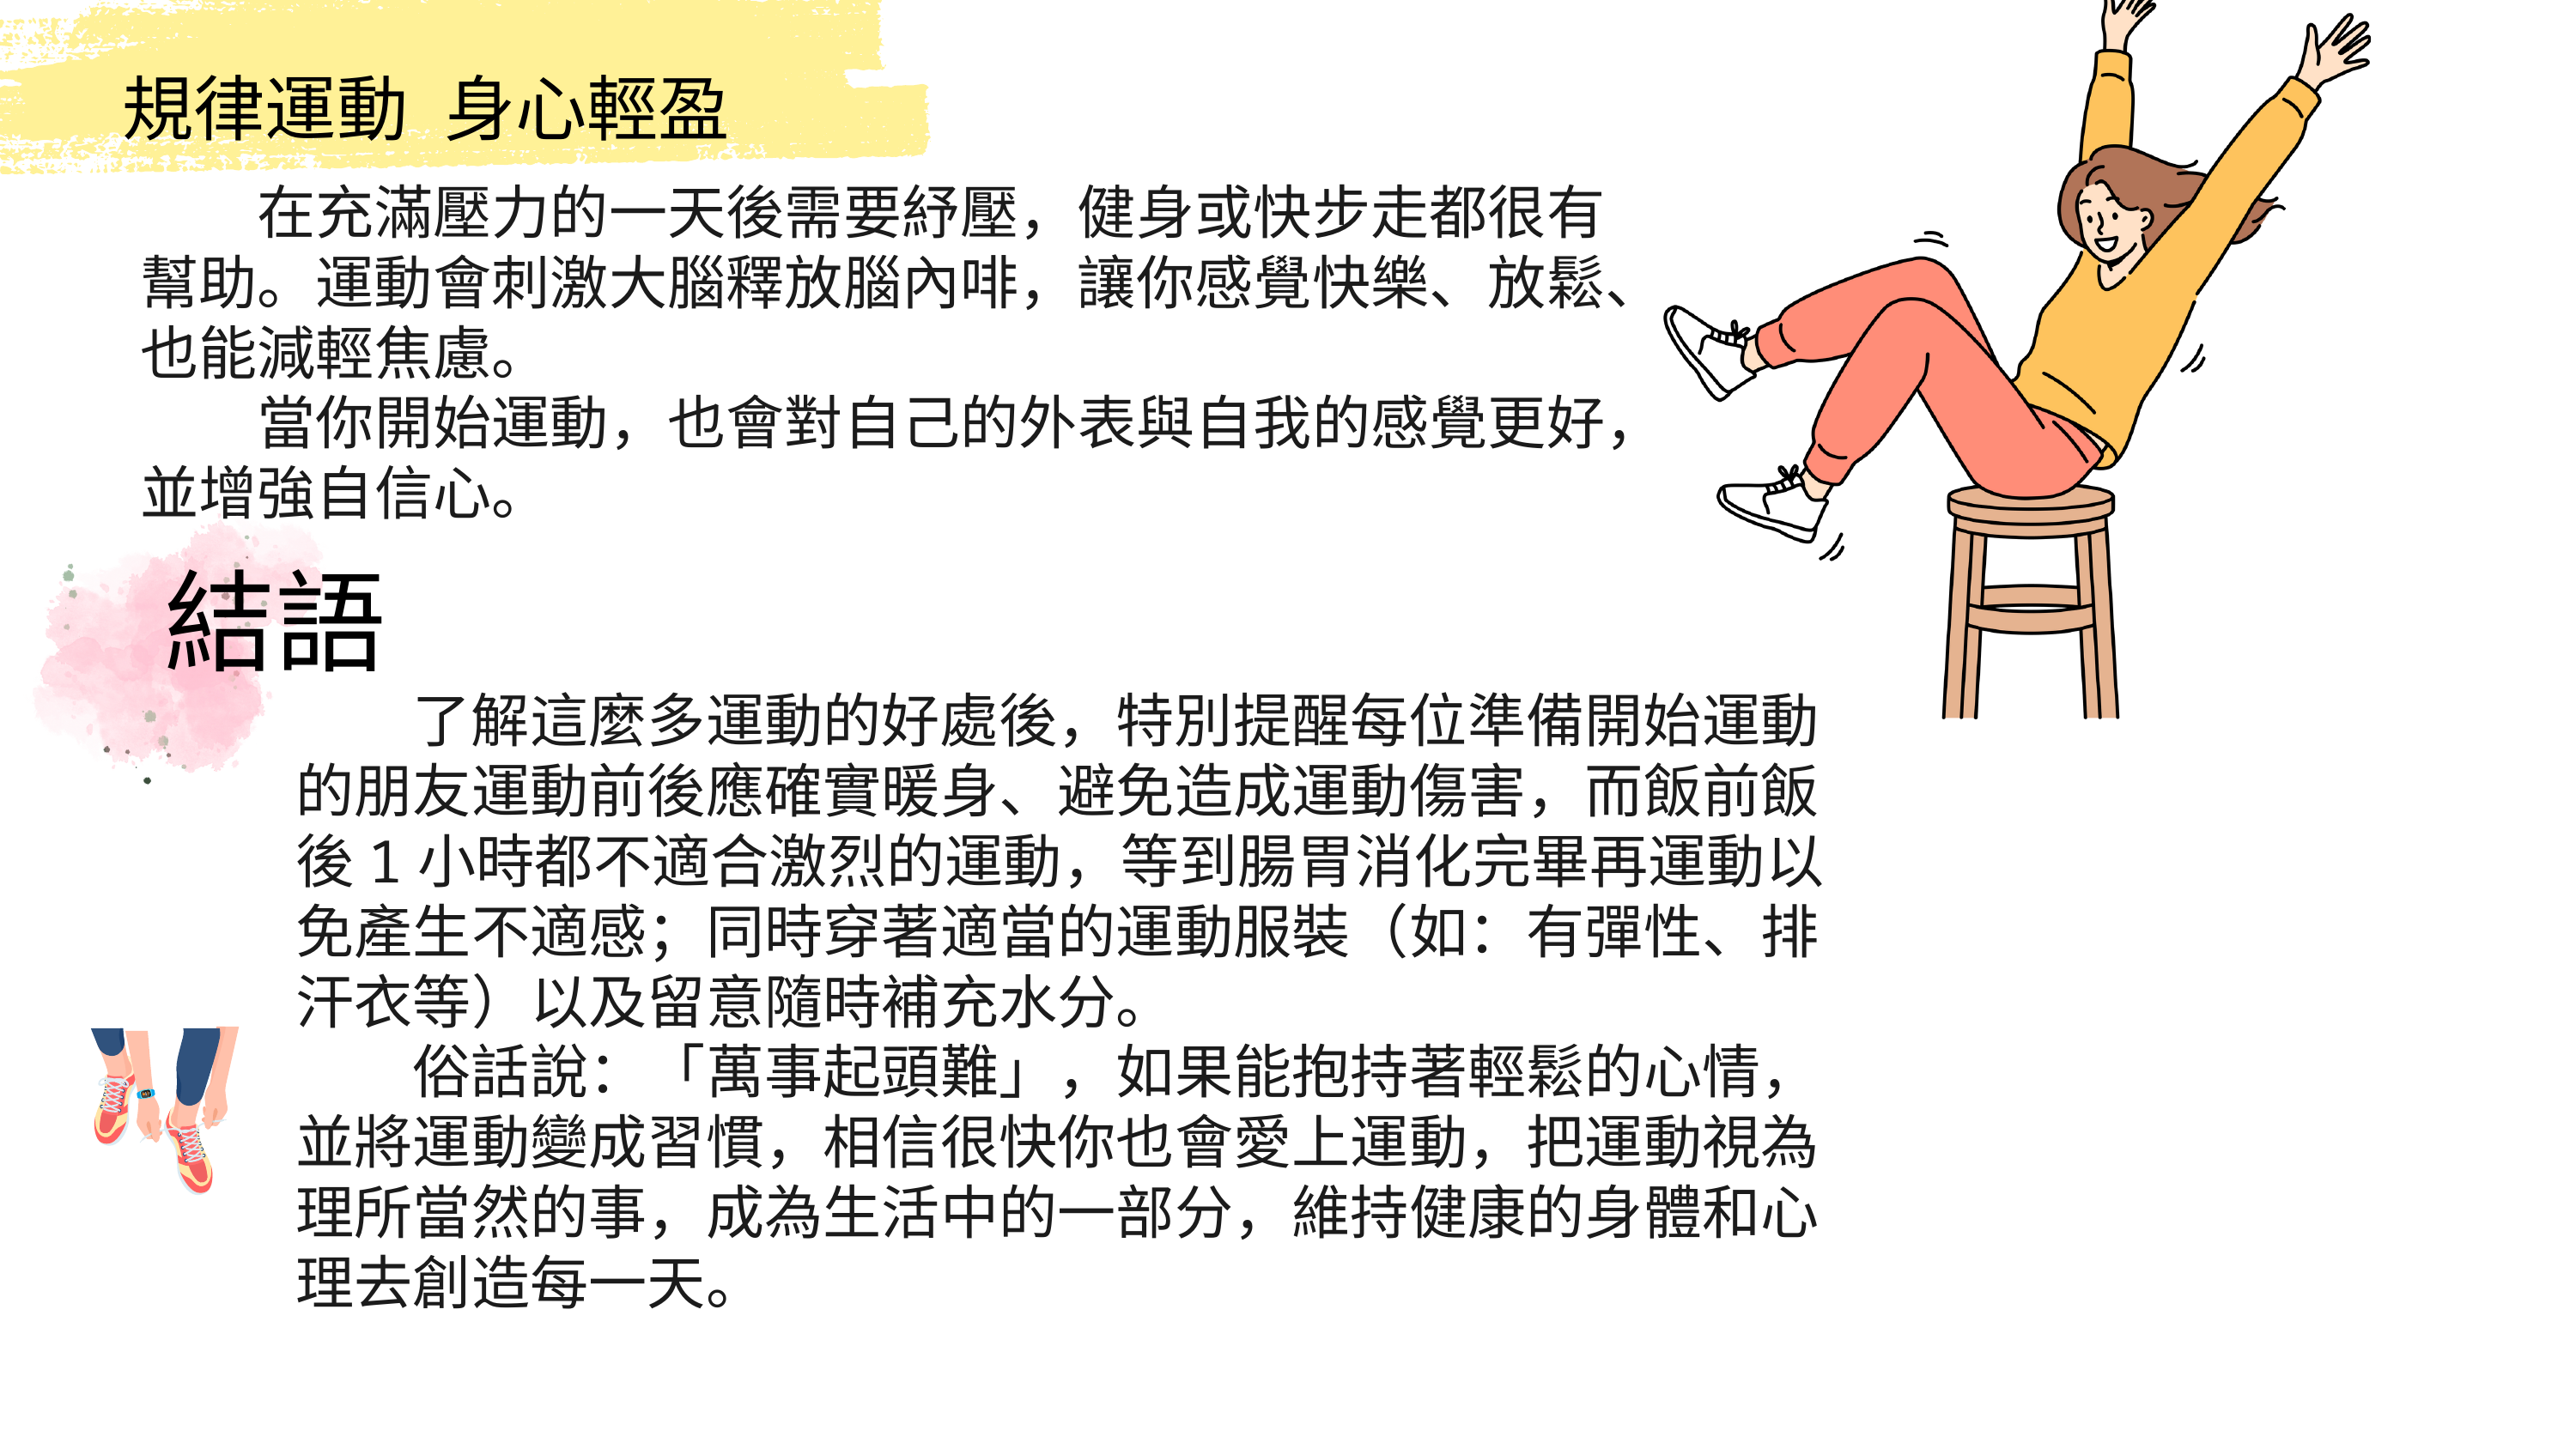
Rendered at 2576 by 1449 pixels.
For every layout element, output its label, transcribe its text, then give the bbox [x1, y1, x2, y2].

text_box 在充滿壓力的一天後需要紓壓，健身或快步走都很有幫助。運動會刺激大腦釋放腦內啡，讓你感覺快樂、放鬆、也能減輕焦慮。 當你開始運動，也會對自己的外表與自我的感覺更好，並增強自信心。 [140, 175, 1642, 598]
text_box [23, 512, 330, 785]
text_box 結語 [164, 552, 1434, 687]
text_box 規律運動 身心輕盈 [122, 49, 1692, 145]
text_box [90, 1026, 240, 1196]
text_box 了解這麼多運動的好處後，特別提醒每位準備開始運動的朋友運動前後應確實暖身、避免造成運動傷害，而飯前飯後1小時都不適合激烈的運動，等到腸胃消化完畢再運動以免產生不適感；同時穿著適當的運動服裝（如：有彈性、排汗衣等）以及留意隨時補充水分。 俗話說：「萬事起頭難」，如果能抱持著輕鬆的心情，並將運動變成習慣，相信很快你也會愛上運動，把運動視為理所當然的事，成為生活中的一部分，維持健康的身體和心理去創造每一天。 [295, 683, 1866, 1318]
text_box [1663, 0, 2372, 720]
text_box [0, 0, 933, 179]
